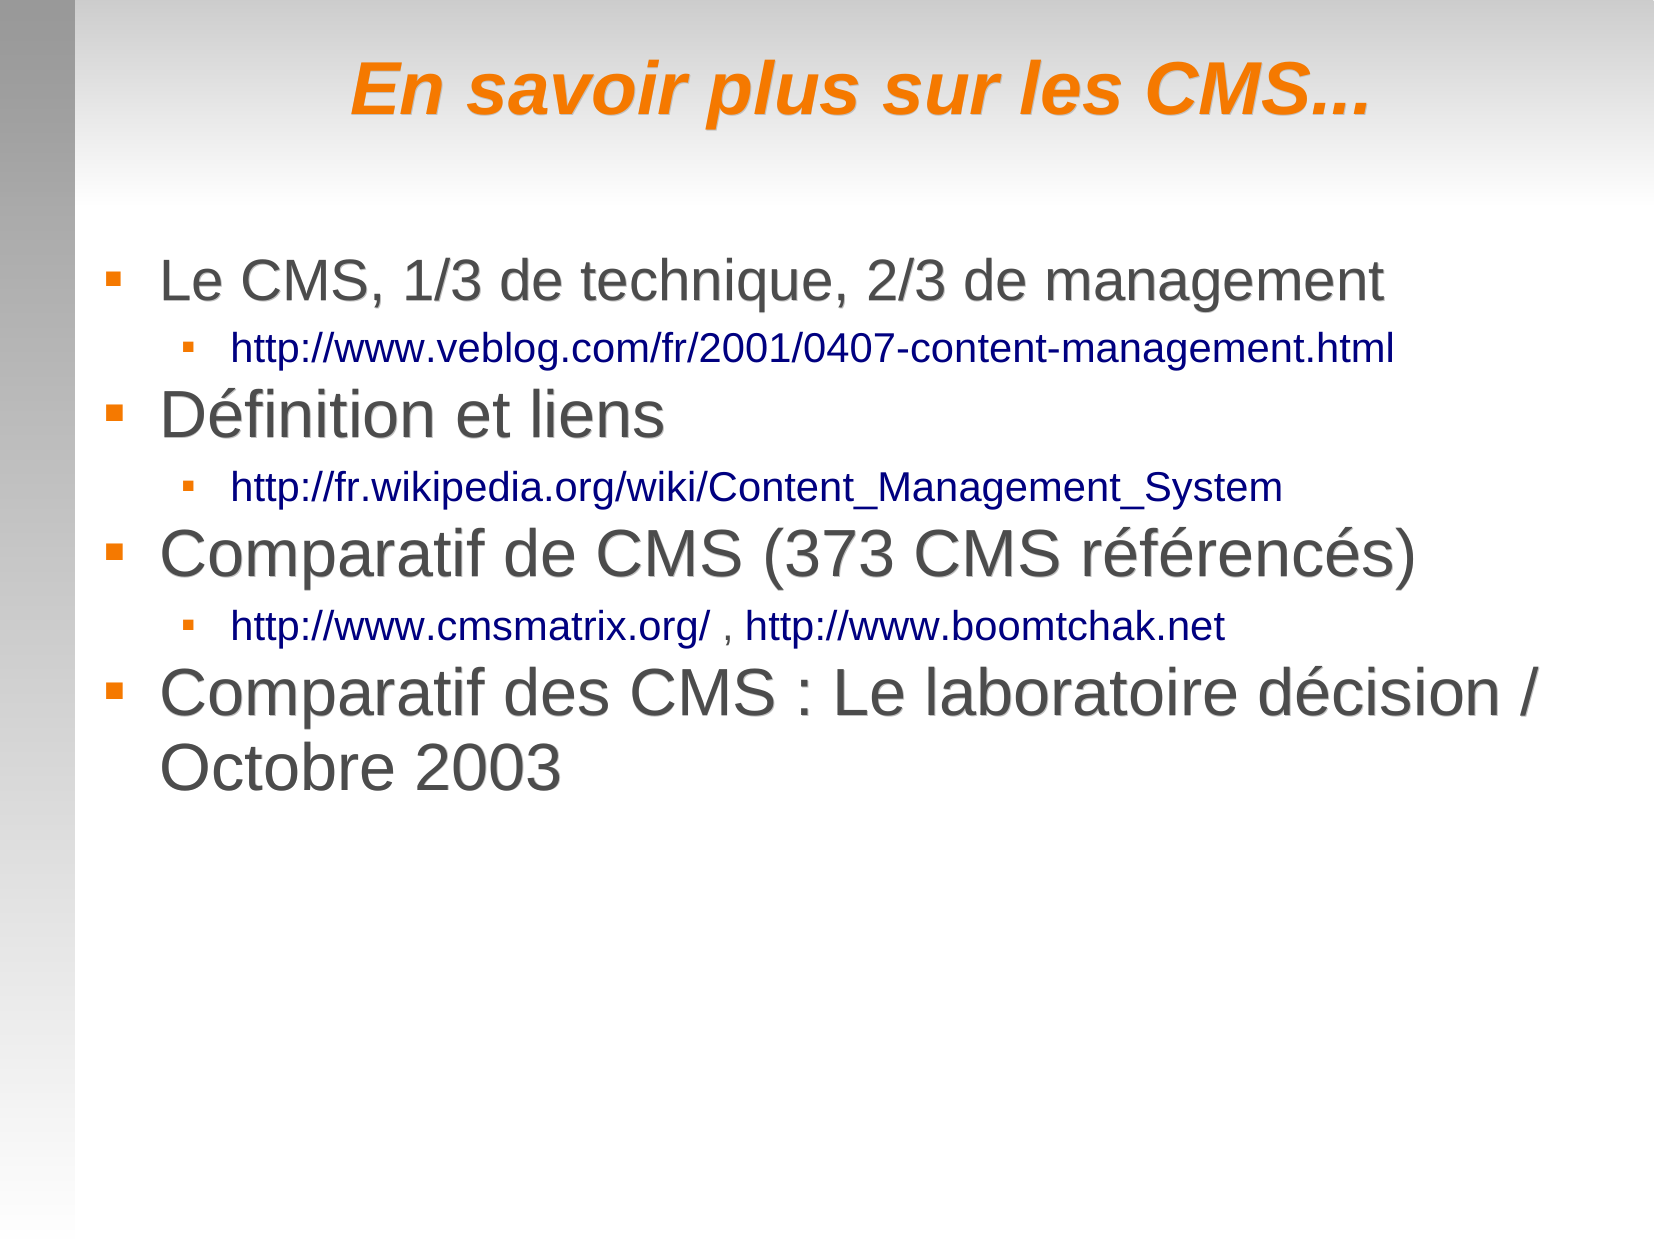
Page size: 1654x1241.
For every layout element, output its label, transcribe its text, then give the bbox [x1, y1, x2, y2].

list Le CMS, 1/3 de technique, 2/3 de management http://www.veblog.com/fr/2001/0407-content-management.html Définition et liens http://fr.wikipedia.org/wiki/Content_Management_System Comparatif de CMS (373 CMS référencés) http://www.cmsmatrix.org/ , http://www.boomtchak.net Comparatif des CMS : Le laboratoire décision / Octobre 2003 [88, 248, 1625, 1067]
title En savoir plus sur les CMS... [88, 0, 1654, 178]
